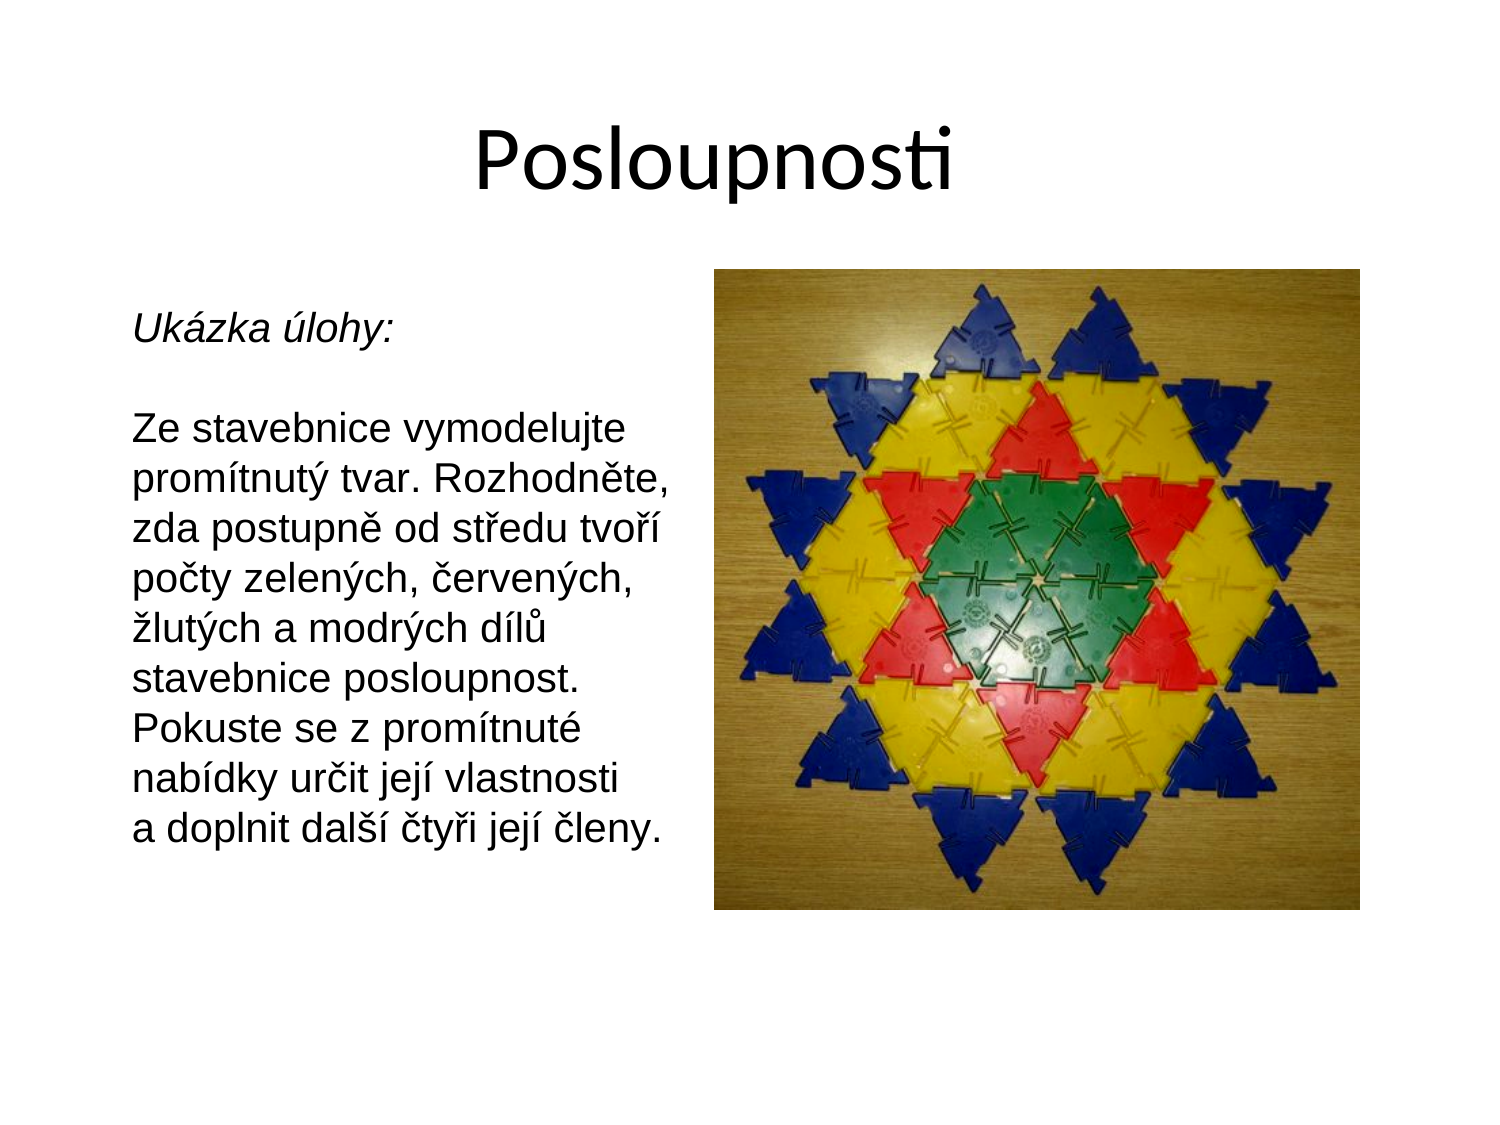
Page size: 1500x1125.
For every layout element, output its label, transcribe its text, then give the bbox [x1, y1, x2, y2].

title Posloupnosti [257, 89, 1172, 215]
text_box Ukázka úlohy: Ze stavebnice vymodelujte promítnutý tvar. Rozhodněte, zda postupně od středu tvoří počty zelených, červených, žlutých a modrých dílů stavebnice posloupnost. Pokuste se z promítnuté nabídky určit její vlastnosti a doplnit další čtyři její členy. [117, 292, 692, 859]
picture [714, 269, 1360, 910]
